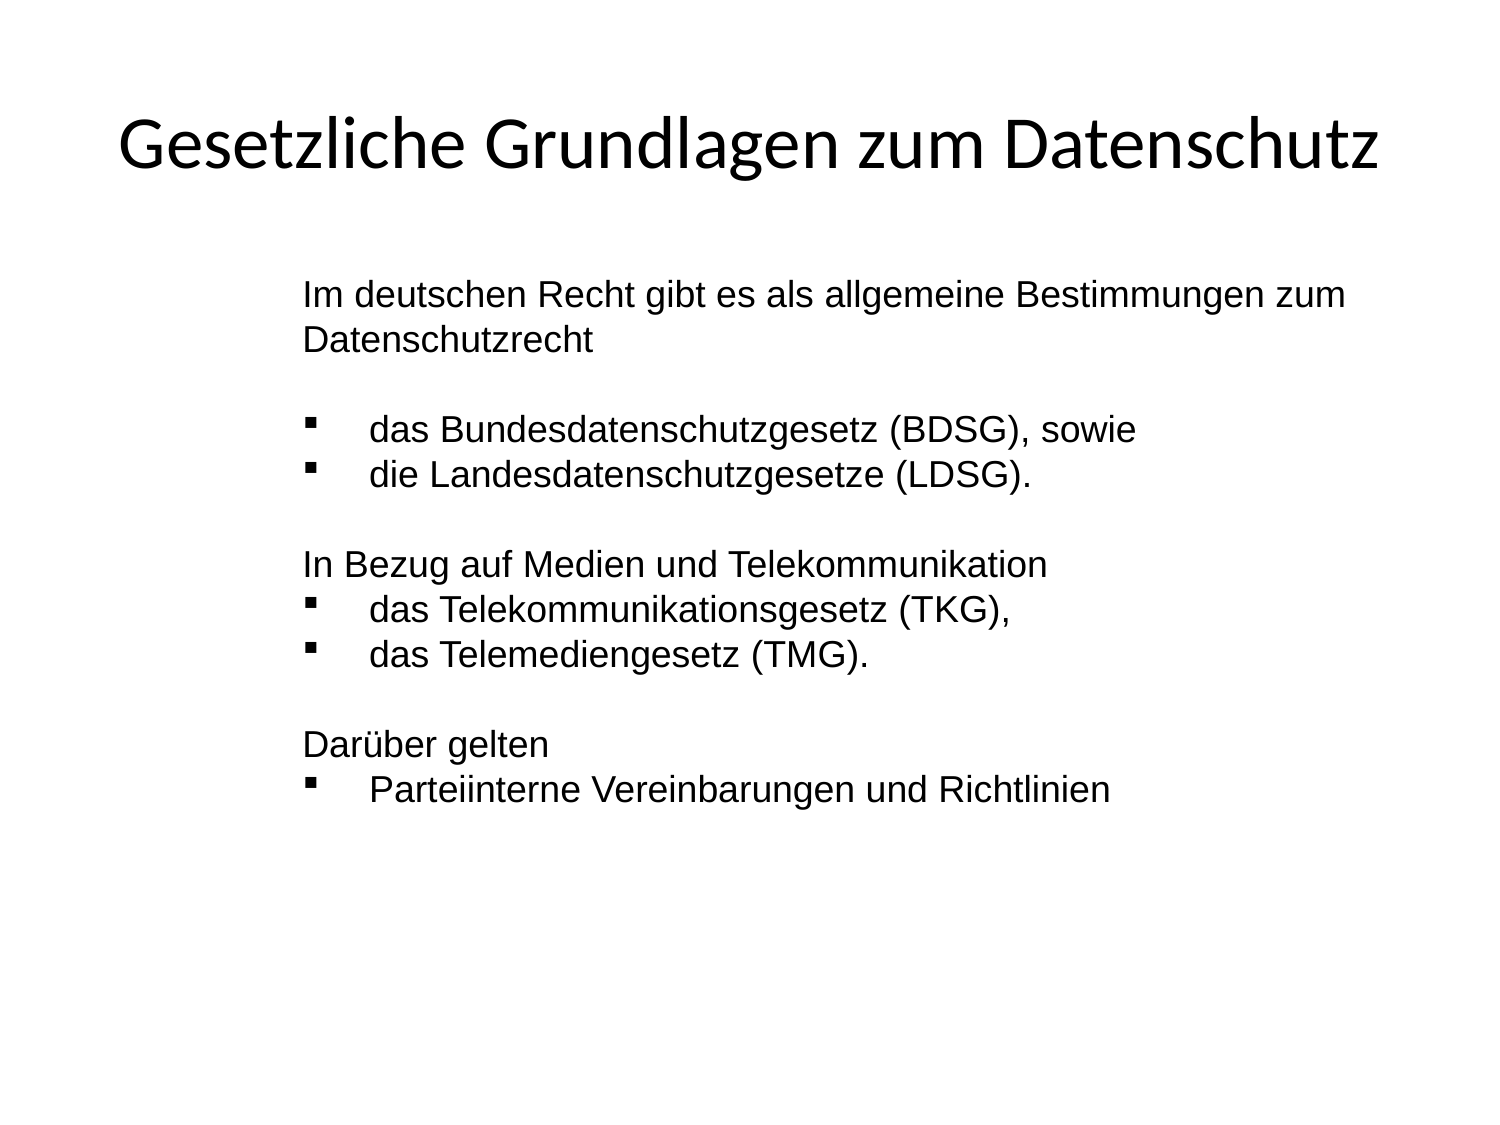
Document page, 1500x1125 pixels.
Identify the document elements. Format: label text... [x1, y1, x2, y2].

title Gesetzliche Grundlagen zum Datenschutz [75, 45, 1425, 233]
text_box Im deutschen Recht gibt es als allgemeine Bestimmungen zum Datenschutzrecht das Bundesdatenschutzgesetz (BDSG), sowie die Landesdatenschutzgesetze (LDSG). In Bezug auf Medien und Telekommunikation das Telekommunikationsgesetz (TKG), das Telemediengesetz (TMG). Darüber gelten Parteiinterne Vereinbarungen und Richtlinien [287, 262, 1450, 818]
list [75, 262, 1425, 1005]
